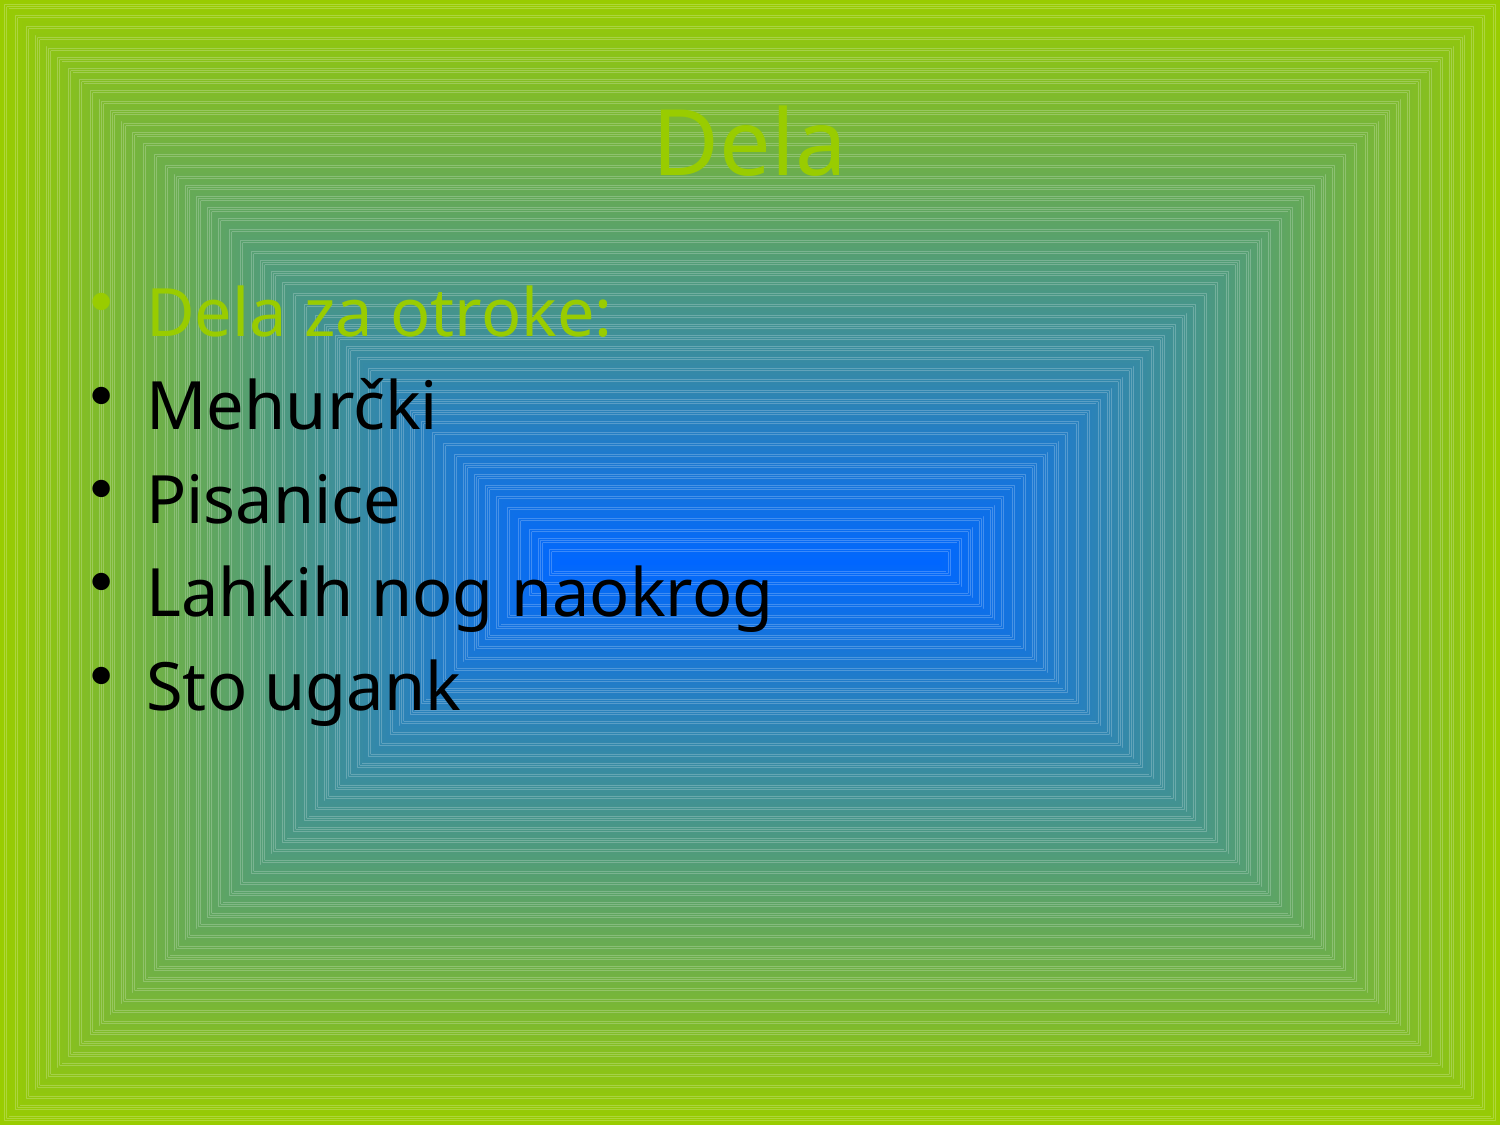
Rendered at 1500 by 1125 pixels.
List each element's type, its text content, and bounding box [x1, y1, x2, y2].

title Dela [75, 45, 1425, 233]
list Dela za otroke: Mehurčki Pisanice Lahkih nog naokrog Sto ugank [75, 262, 1425, 1005]
